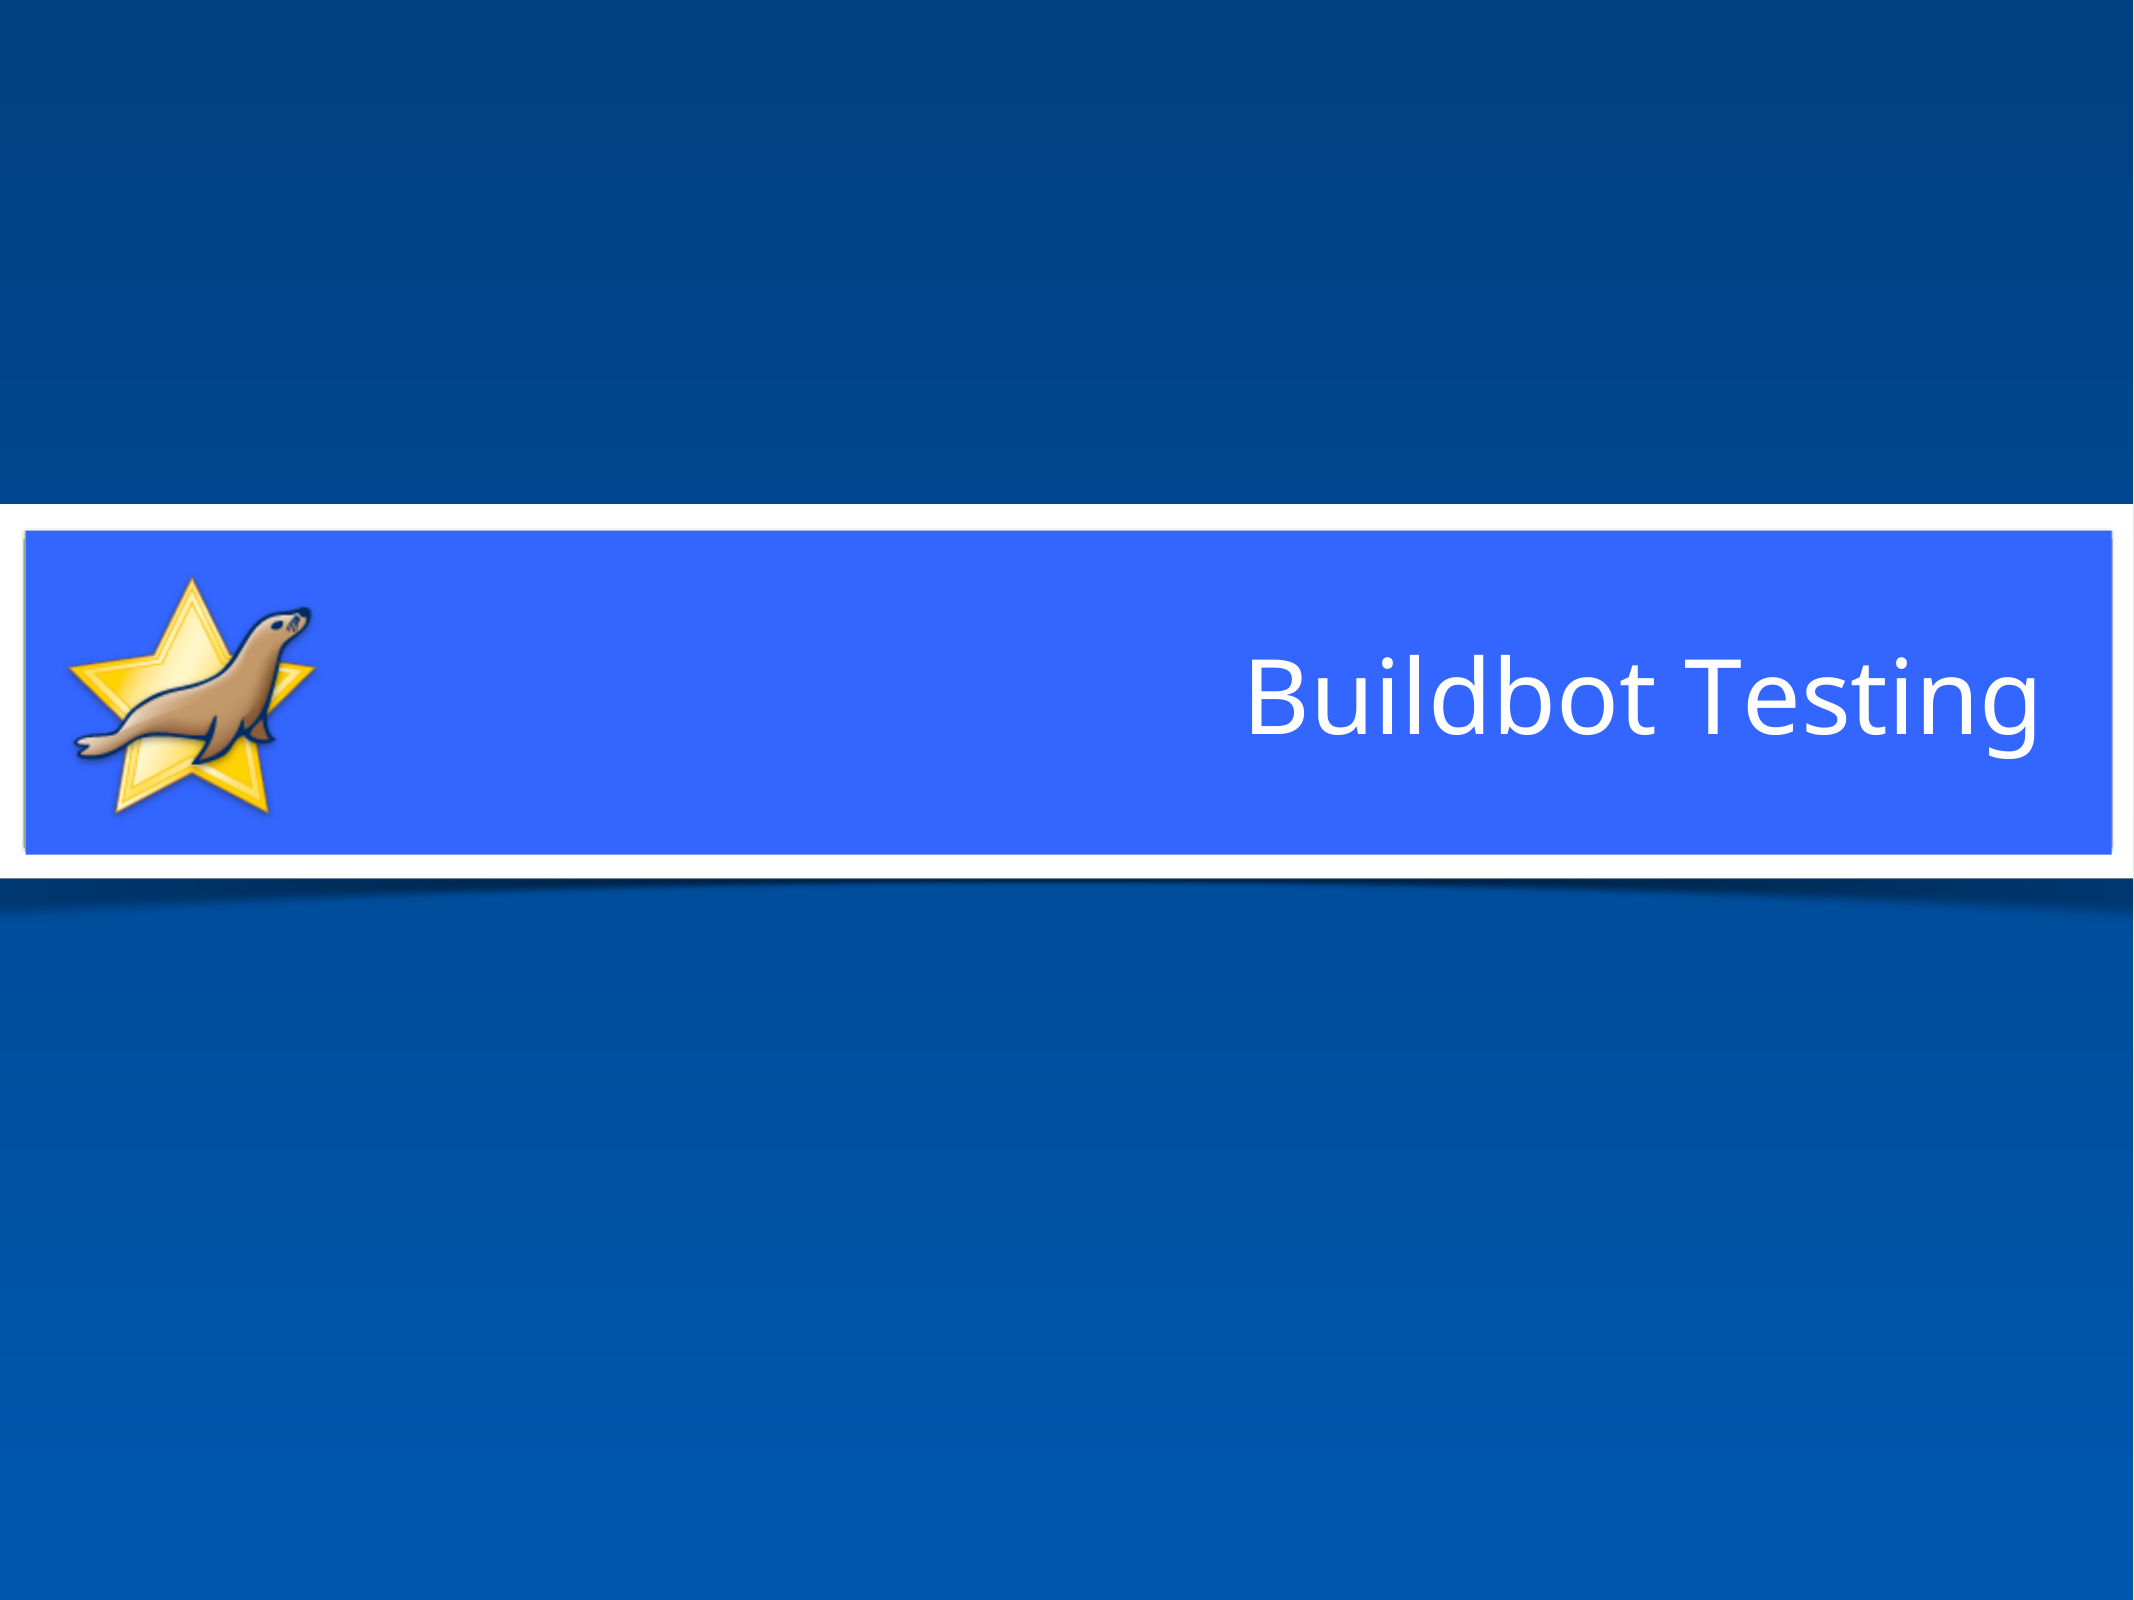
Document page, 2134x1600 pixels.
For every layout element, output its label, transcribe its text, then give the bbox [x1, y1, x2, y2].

title Buildbot Testing [337, 562, 2063, 826]
picture [0, 504, 2134, 923]
